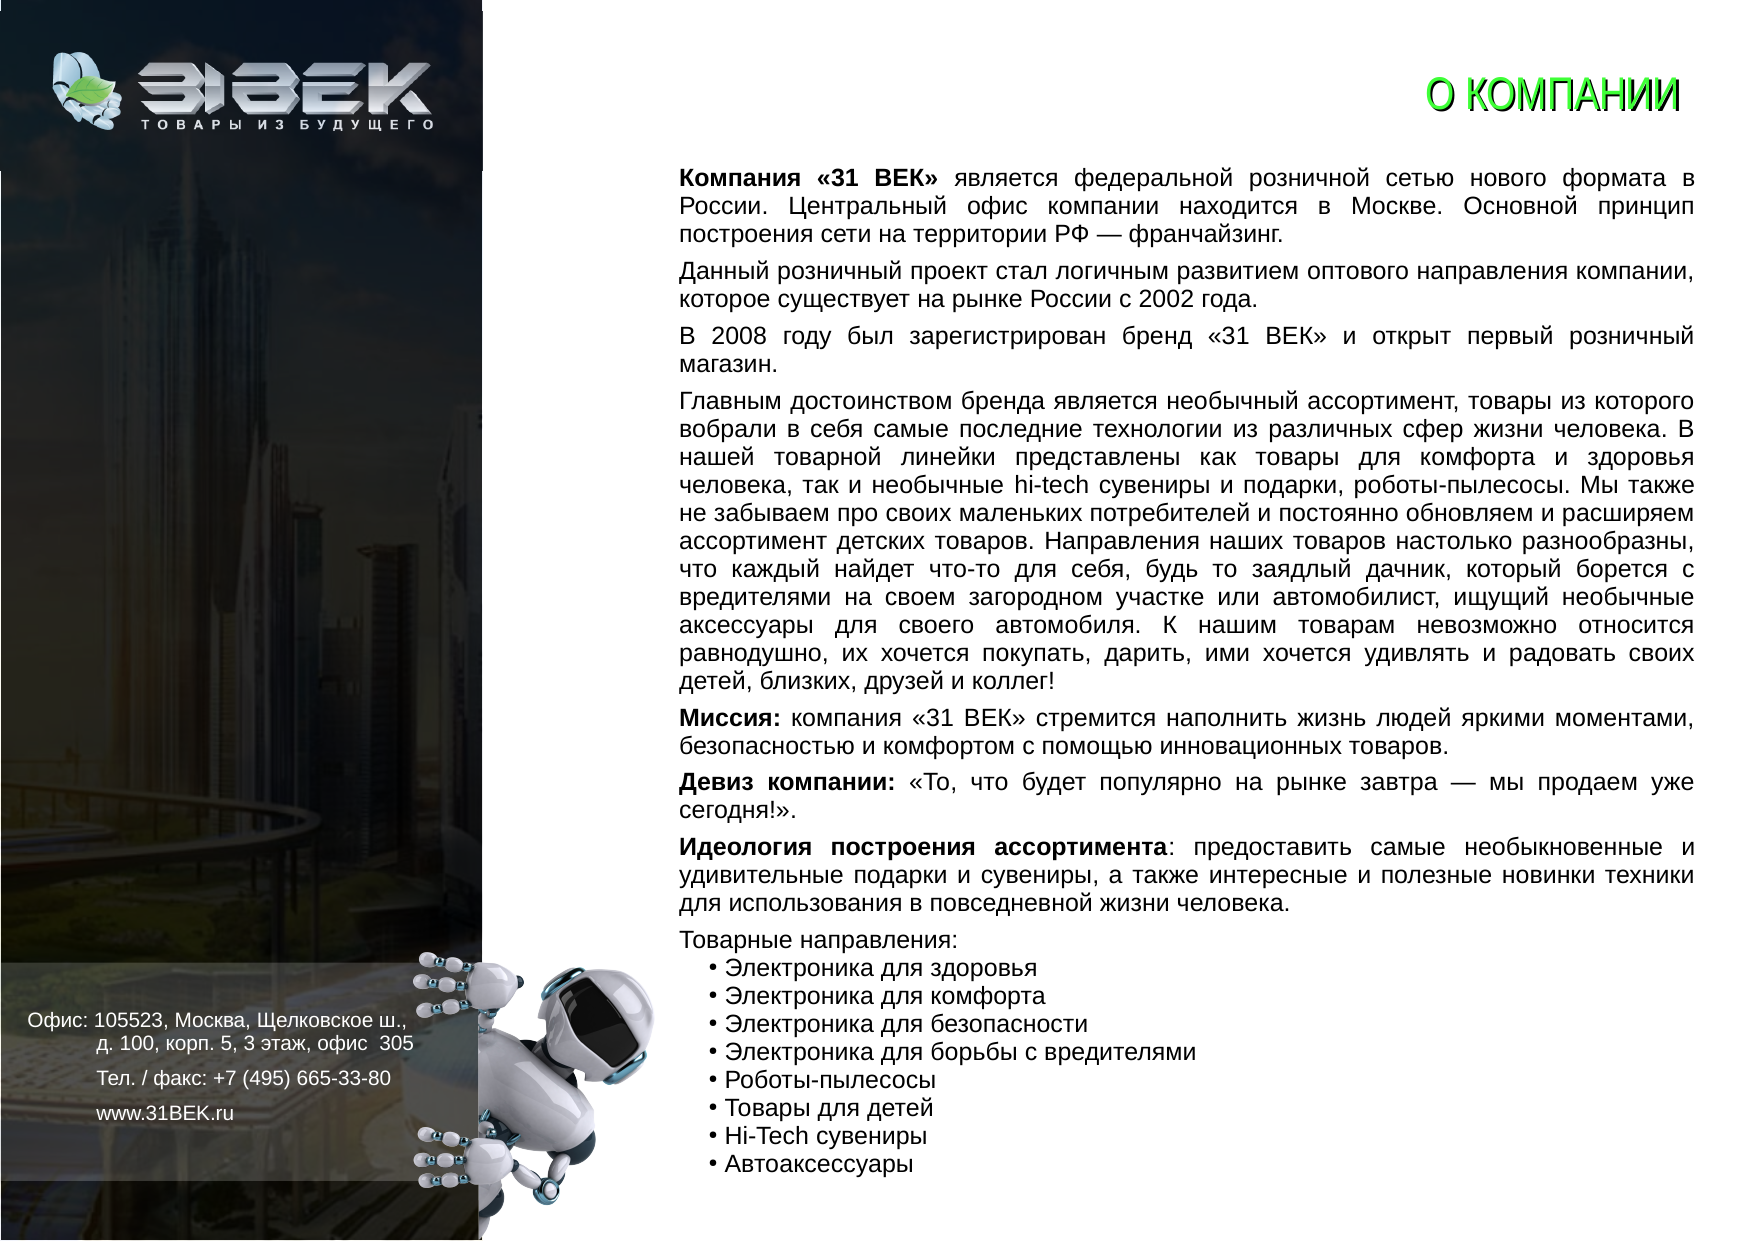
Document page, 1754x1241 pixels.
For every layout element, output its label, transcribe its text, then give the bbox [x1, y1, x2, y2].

text_box О КОМПАНИИ [679, 59, 1695, 112]
text_box Компания «31 ВЕК» является федеральной розничной сетью нового формата в России. Центральный офис компании находится в Москве. Основной принцип построения сети на территории РФ — франчайзинг. Данный розничный проект стал логичным развитием оптового направления компании, которое существует на рынке России с 2002 года. В 2008 году был зарегистрирован бренд «31 ВЕК» и открыт первый розничный магазин. Главным достоинством бренда является необычный ассортимент, товары из которого вобрали в себя самые последние технологии из различных сфер жизни человека. В нашей товарной линейки представлены как товары для комфорта и здоровья человека, так и необычные hi-tech сувениры и подарки, роботы-пылесосы. Мы также не забываем про своих маленьких потребителей и постоянно обновляем и расширяем ассортимент детских товаров. Направления наших товаров настолько разнообразны, что каждый найдет что-то для себя, будь то заядлый дачник, который борется с вредителями на своем загородном участке или автомобилист, ищущий необычные аксессуары для своего автомобиля. К нашим товарам невозможно относится равнодушно, их хочется покупать, дарить, ими хочется удивлять и радовать своих детей, близких, друзей и коллег! Миссия: компания «31 ВЕК» стремится наполнить жизнь людей яркими моментами, безопасностью и комфортом с помощью инновационных товаров. Девиз компании: «То, что будет популярно на рынке завтра — мы продаем уже сегодня!». Идеология построения ассортимента: предоставить самые необыкновенные и удивительные подарки и сувениры, а также интересные и полезные новинки техники для использования в повседневной жизни человека. Товарные направления: Электроника для здоровья Электроника для комфорта Электроника для безопасности Электроника для борьбы с вредителями Роботы-пылесосы Товары для детей Hi-Tech сувениры Автоаксессуары [679, 164, 1697, 1182]
picture [0, 0, 655, 1241]
text_box Офис: 105523, Москва, Щелковское ш., д. 100, корп. 5, 3 этаж, офис 305 Тел. / факс: +7 (495) 665-33-80 www.31BEK.ru [0, 1001, 445, 1155]
